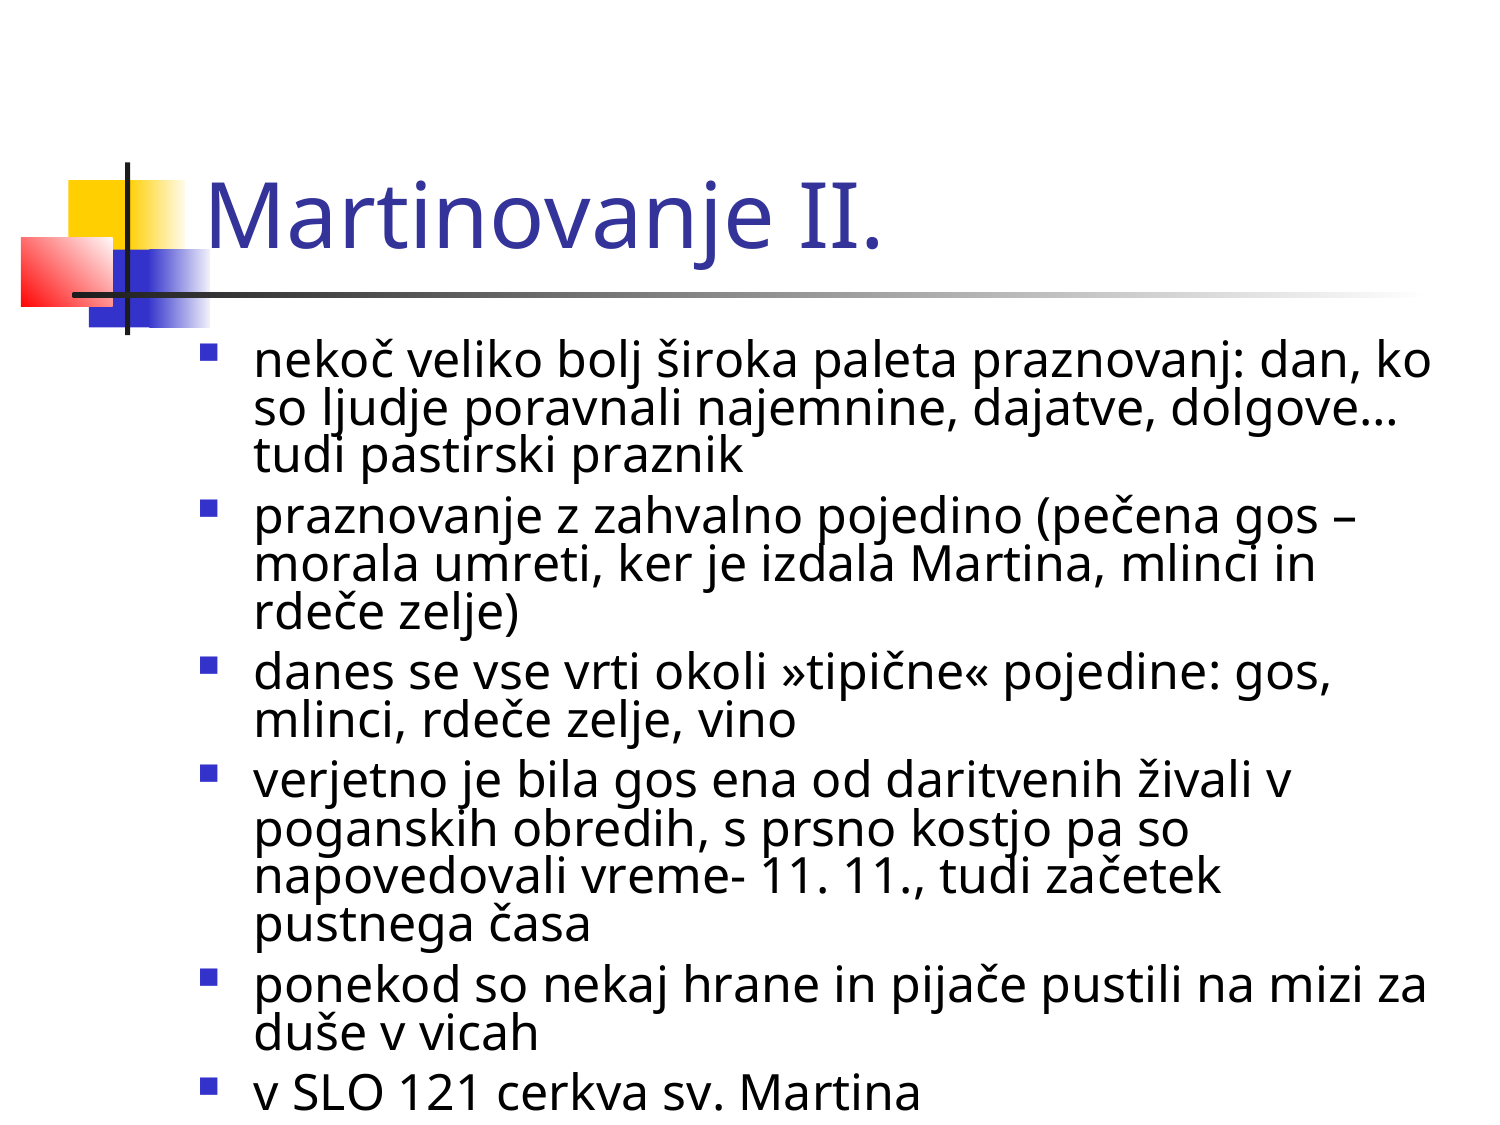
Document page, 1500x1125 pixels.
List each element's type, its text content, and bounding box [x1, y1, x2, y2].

list nekoč veliko bolj široka paleta praznovanj: dan, ko so ljudje poravnali najemnine, dajatve, dolgove… tudi pastirski praznik praznovanje z zahvalno pojedino (pečena gos – morala umreti, ker je izdala Martina, mlinci in rdeče zelje) danes se vse vrti okoli »tipične« pojedine: gos, mlinci, rdeče zelje, vino verjetno je bila gos ena od daritvenih živali v poganskih obredih, s prsno kostjo pa so napovedovali vreme- 11. 11., tudi začetek pustnega časa ponekod so nekaj hrane in pijače pustili na mizi za duše v vicah v SLO 121 cerkva sv. Martina [183, 331, 1469, 1095]
title Martinovanje II. [188, 35, 1468, 276]
